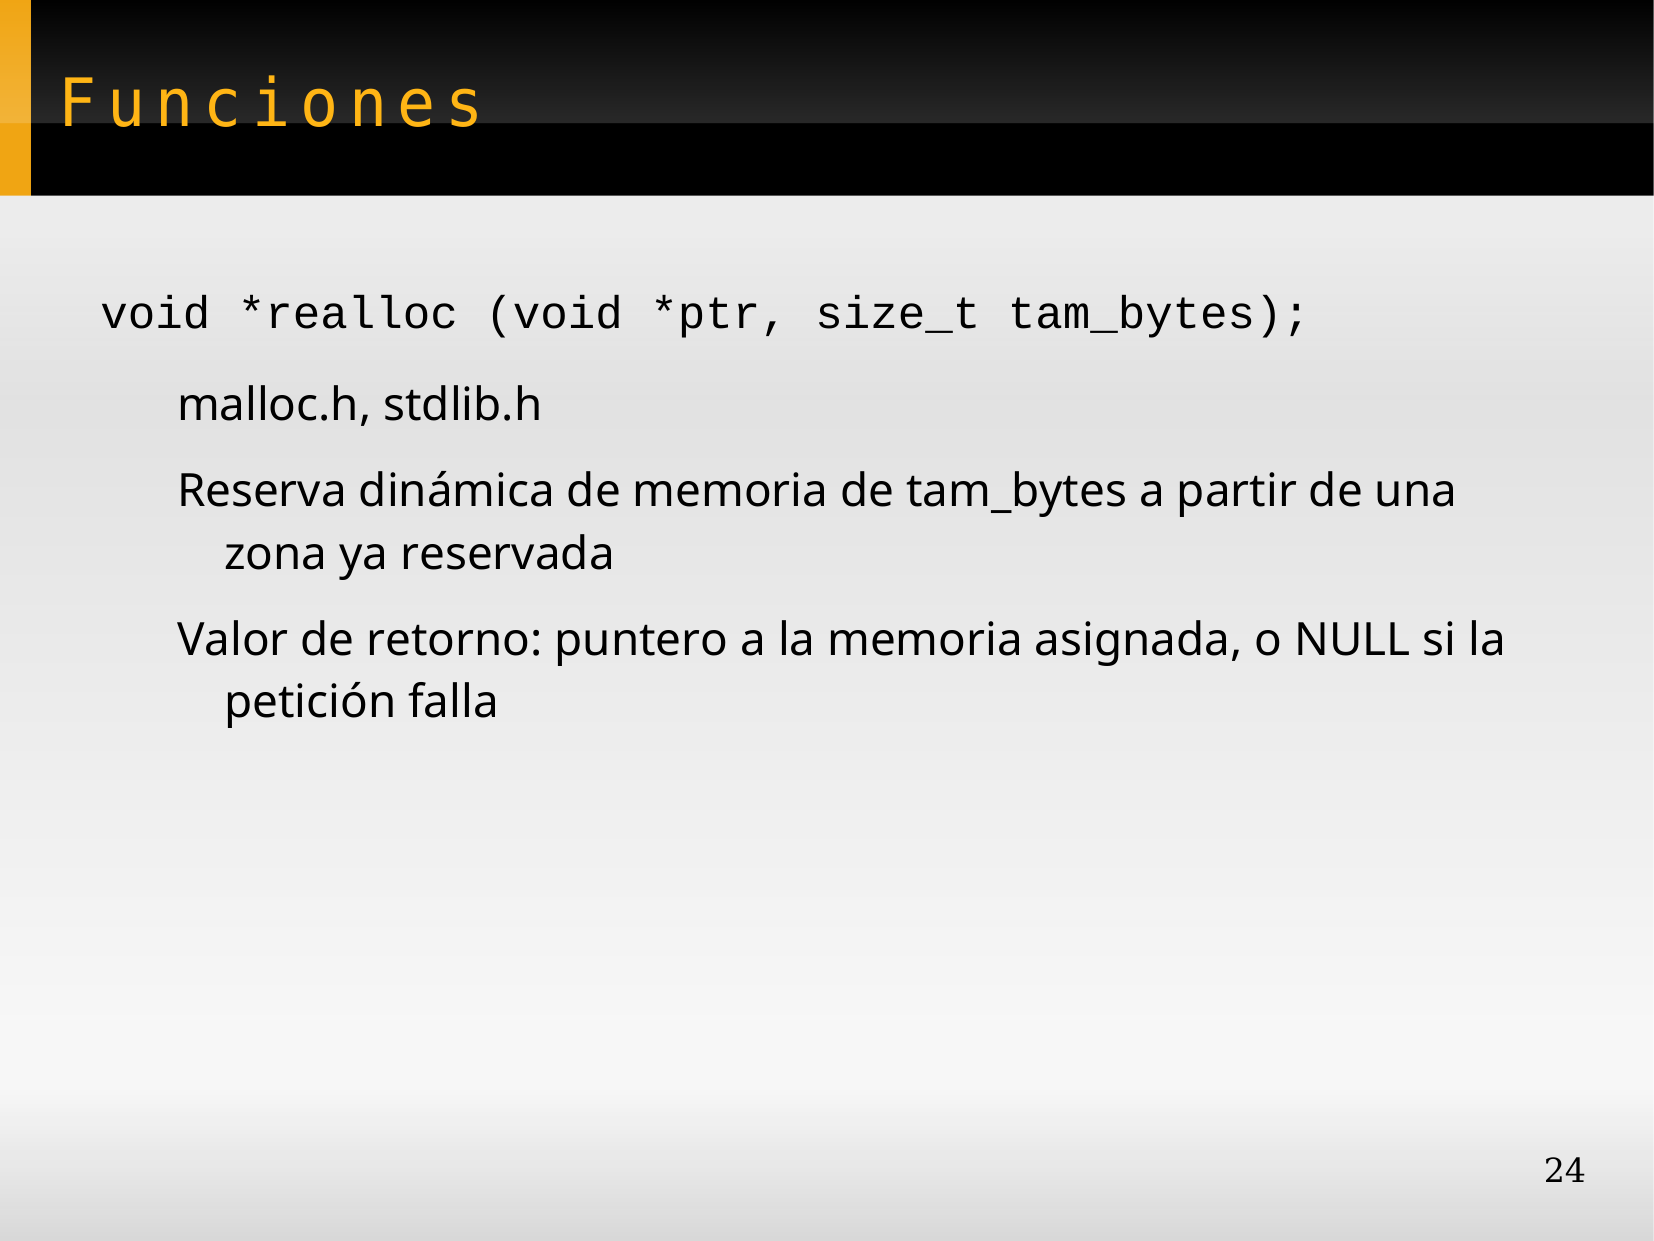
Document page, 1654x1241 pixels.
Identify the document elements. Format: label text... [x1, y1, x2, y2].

list void *realloc (void *ptr, size_t tam_bytes); malloc.h, stdlib.h Reserva dinámica de memoria de tam_bytes a partir de una zona ya reservada Valor de retorno: puntero a la memoria asignada, o NULL si la petición falla [82, 290, 1571, 696]
picture [0, 0, 1654, 1241]
title Funciones [59, 29, 1506, 178]
